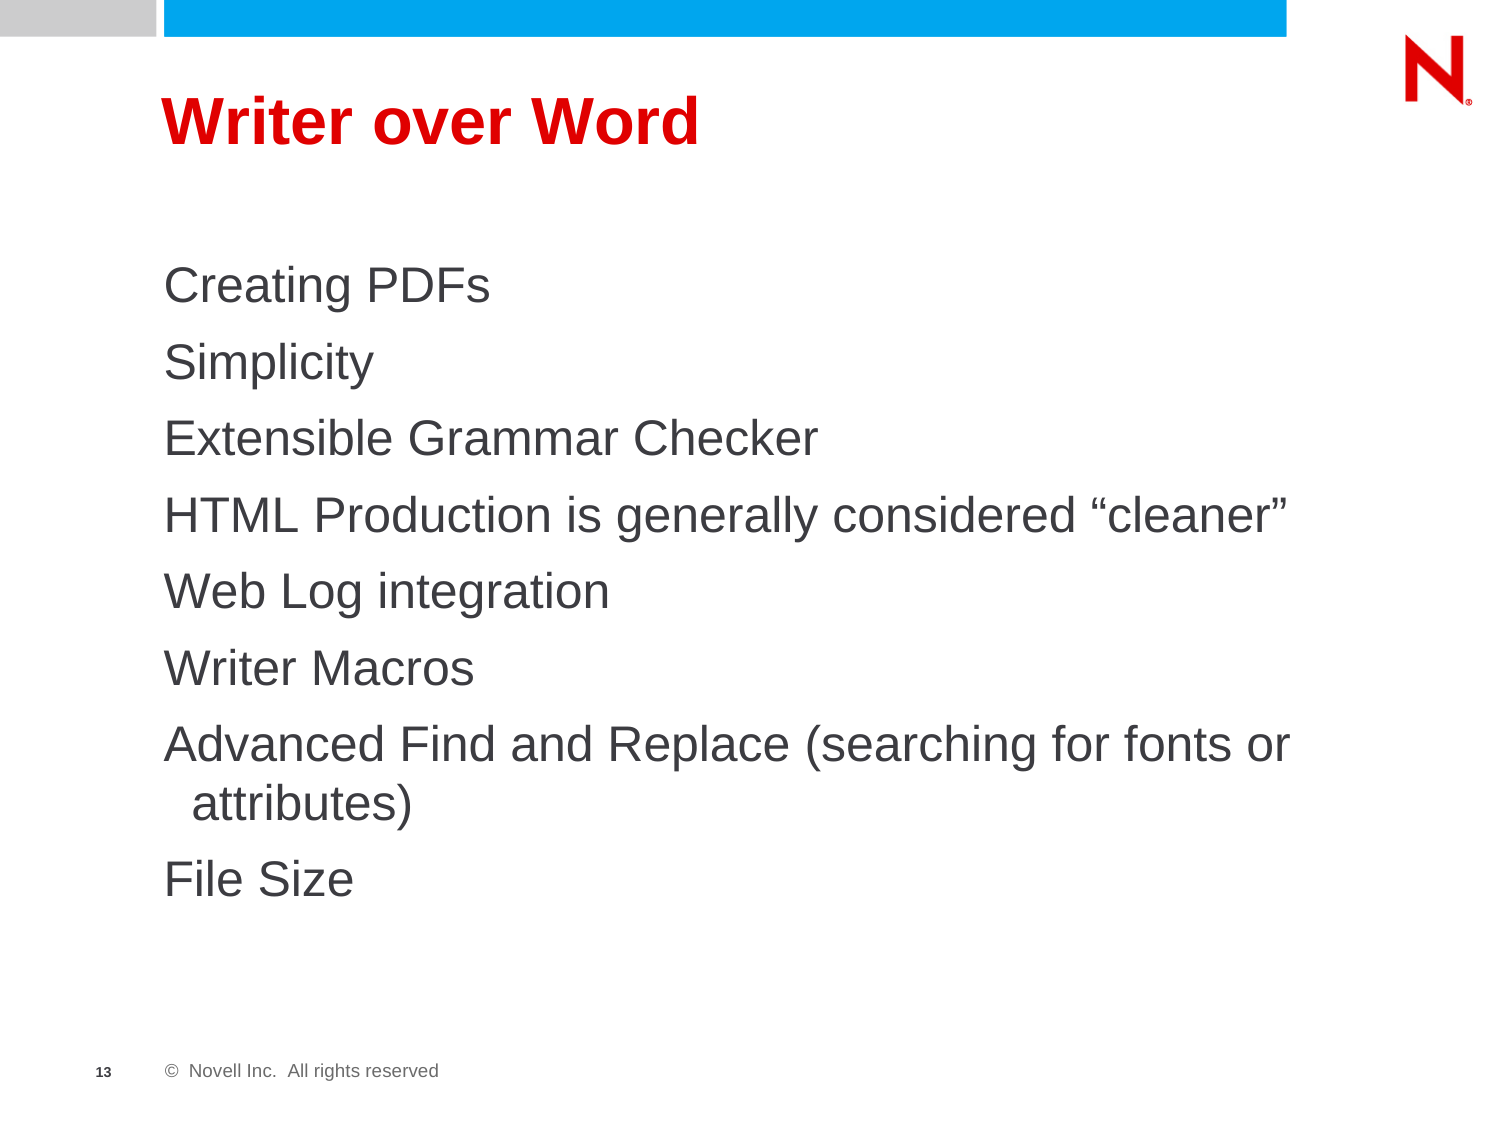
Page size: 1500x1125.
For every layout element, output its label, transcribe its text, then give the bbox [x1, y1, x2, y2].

list Creating PDFs Simplicity Extensible Grammar Checker HTML Production is generally considered “cleaner” Web Log integration Writer Macros Advanced Find and Replace (searching for fonts or attributes) File Size [163, 254, 1404, 986]
title Writer over Word [161, 41, 1383, 205]
picture [1403, 32, 1473, 107]
